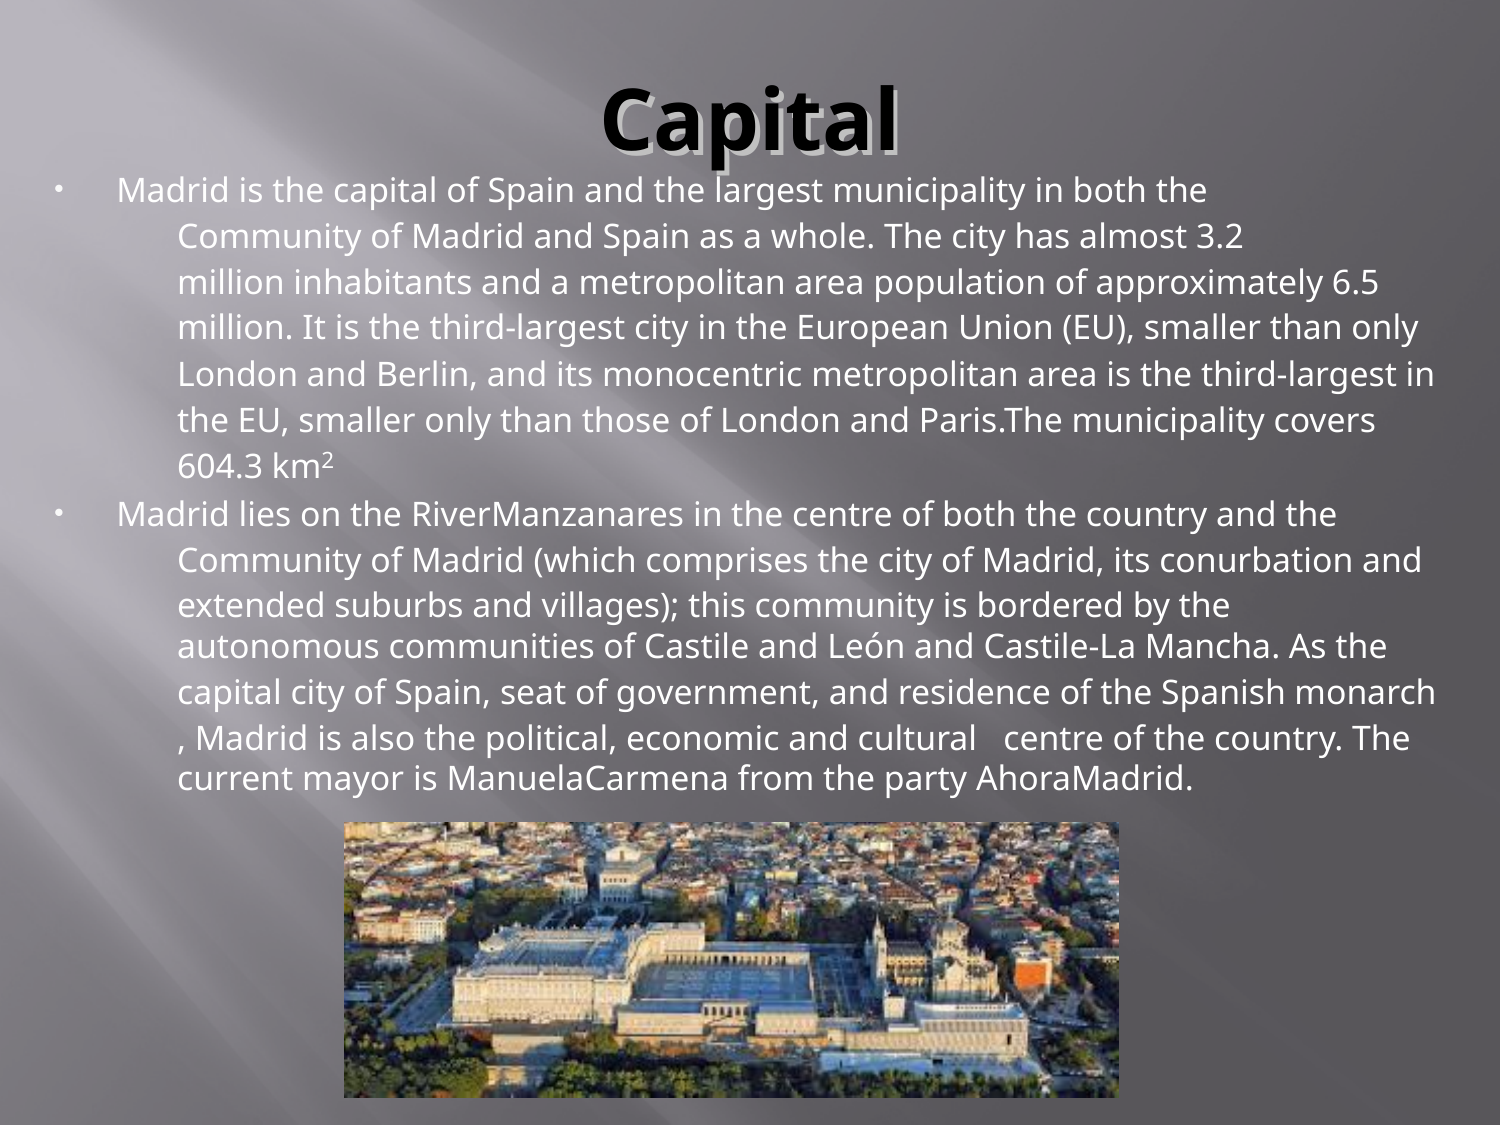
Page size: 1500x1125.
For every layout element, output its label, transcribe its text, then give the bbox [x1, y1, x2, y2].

list Madrid is the capital of Spain and the largest municipality in both the Community of Madrid and Spain as a whole. The city has almost 3.2 million inhabitants and a metropolitan area population of approximately 6.5 million. It is the third-largest city in the European Union (EU), smaller than only London and Berlin, and its monocentric metropolitan area is the third-largest in the EU, smaller only than those of London and Paris.The municipality covers 604.3 km2 Madrid lies on the River Manzanares in the centre of both the country and the Community of Madrid (which comprises the city of Madrid, its conurbation and extended suburbs and villages); this community is bordered by the autonomous communities of Castile and León and Castile-La Mancha. As the capital city of Spain, seat of government, and residence of the Spanish monarch, Madrid is also the political, economic and cultural centre of the country. The current mayor is Manuela Carmena from the party Ahora Madrid. [0, 160, 1459, 858]
title Capital [75, 0, 1426, 160]
picture [344, 822, 1119, 1098]
